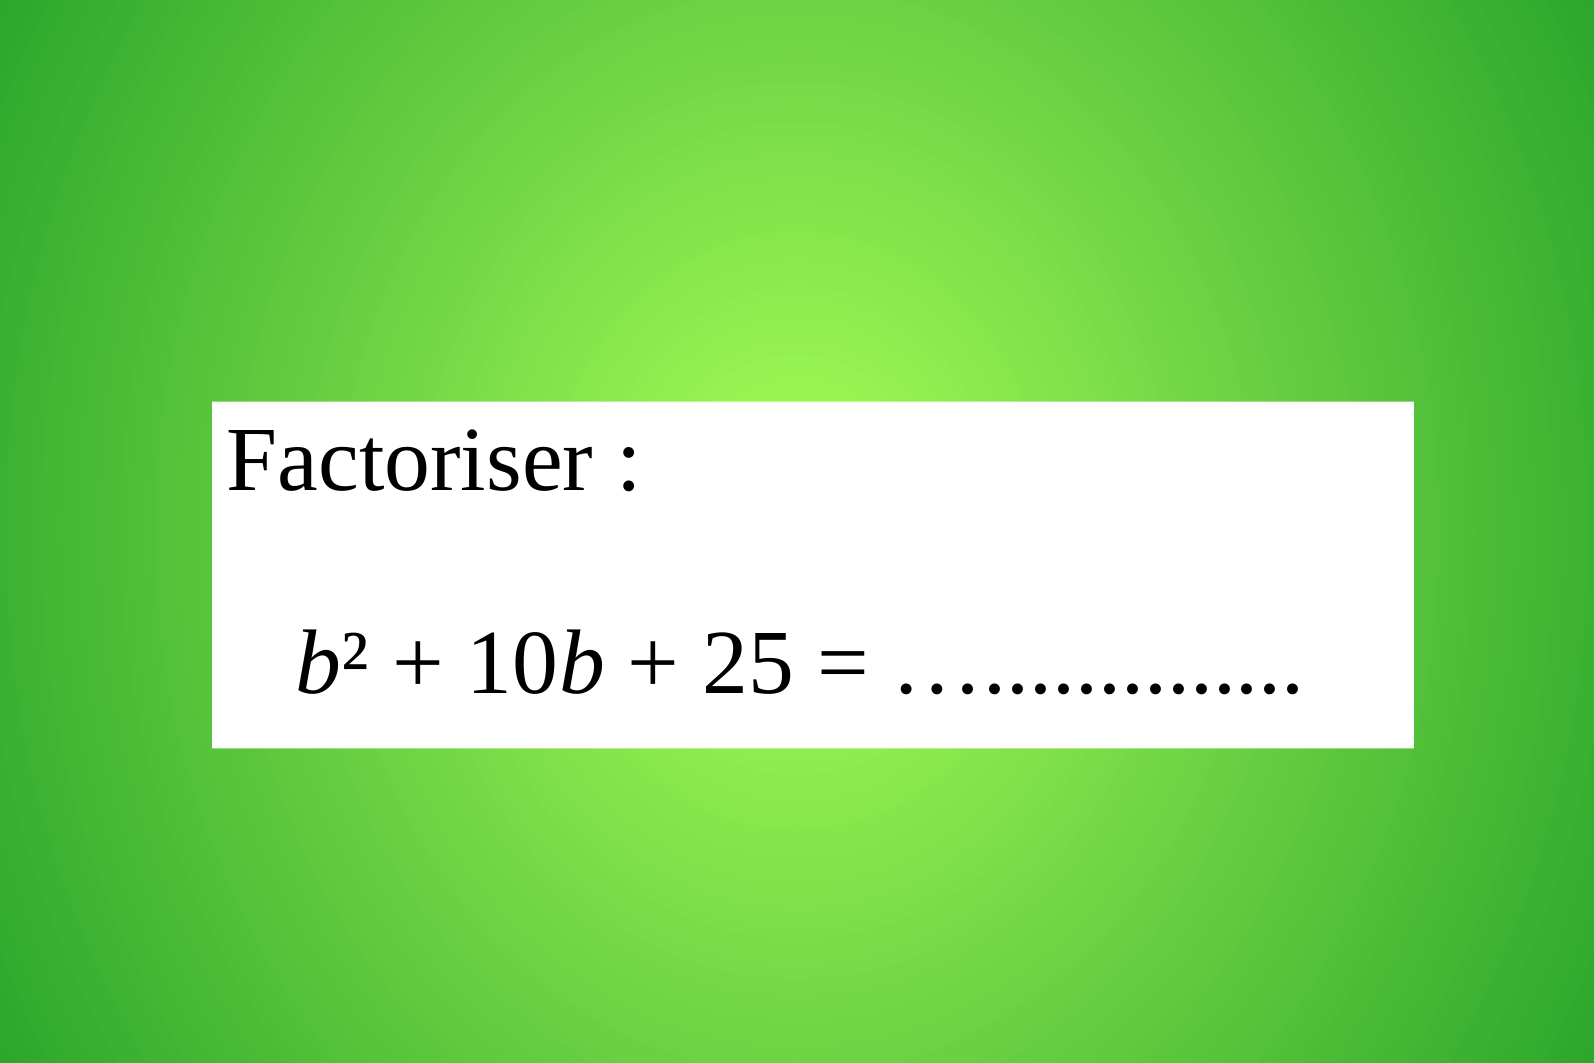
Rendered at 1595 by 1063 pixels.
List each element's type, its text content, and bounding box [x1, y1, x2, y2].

text_box Factoriser : b² + 10b + 25 = ….............. [212, 401, 1414, 749]
picture [0, 0, 1595, 1063]
